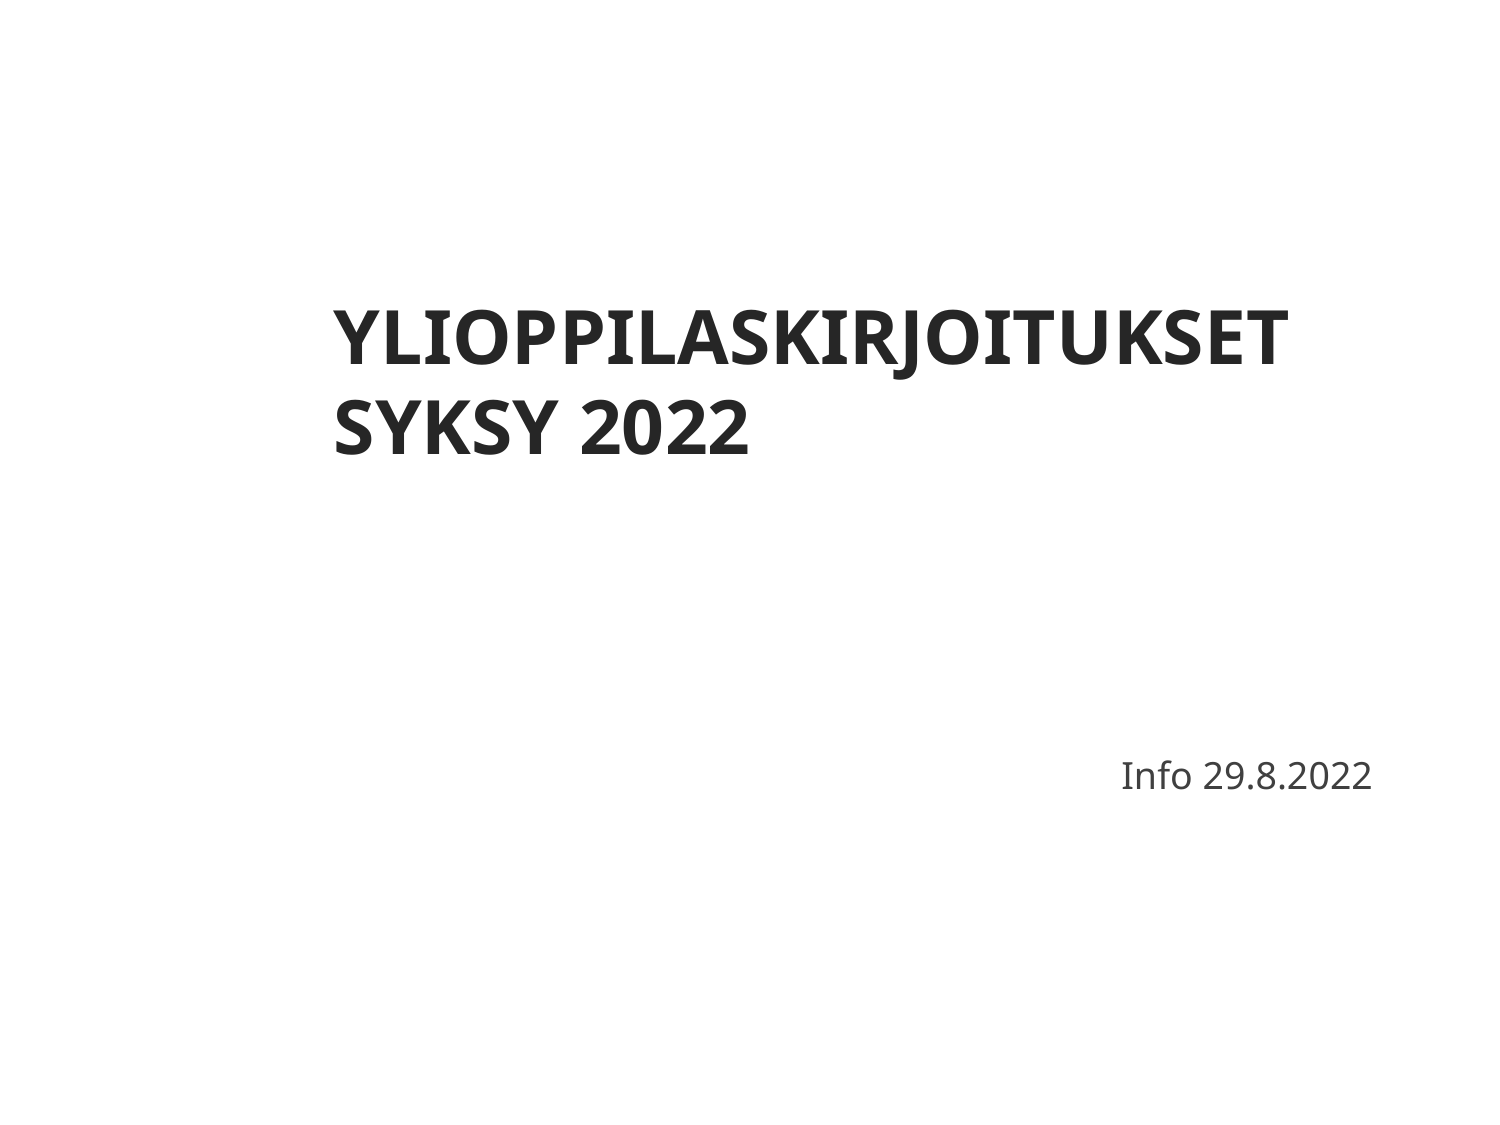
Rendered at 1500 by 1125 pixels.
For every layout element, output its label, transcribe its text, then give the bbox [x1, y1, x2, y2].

list Info 29.8.2022 [318, 349, 1400, 970]
title YLIOPPILASKIRJOITUKSET SYKSY 2022 [318, 102, 1400, 349]
